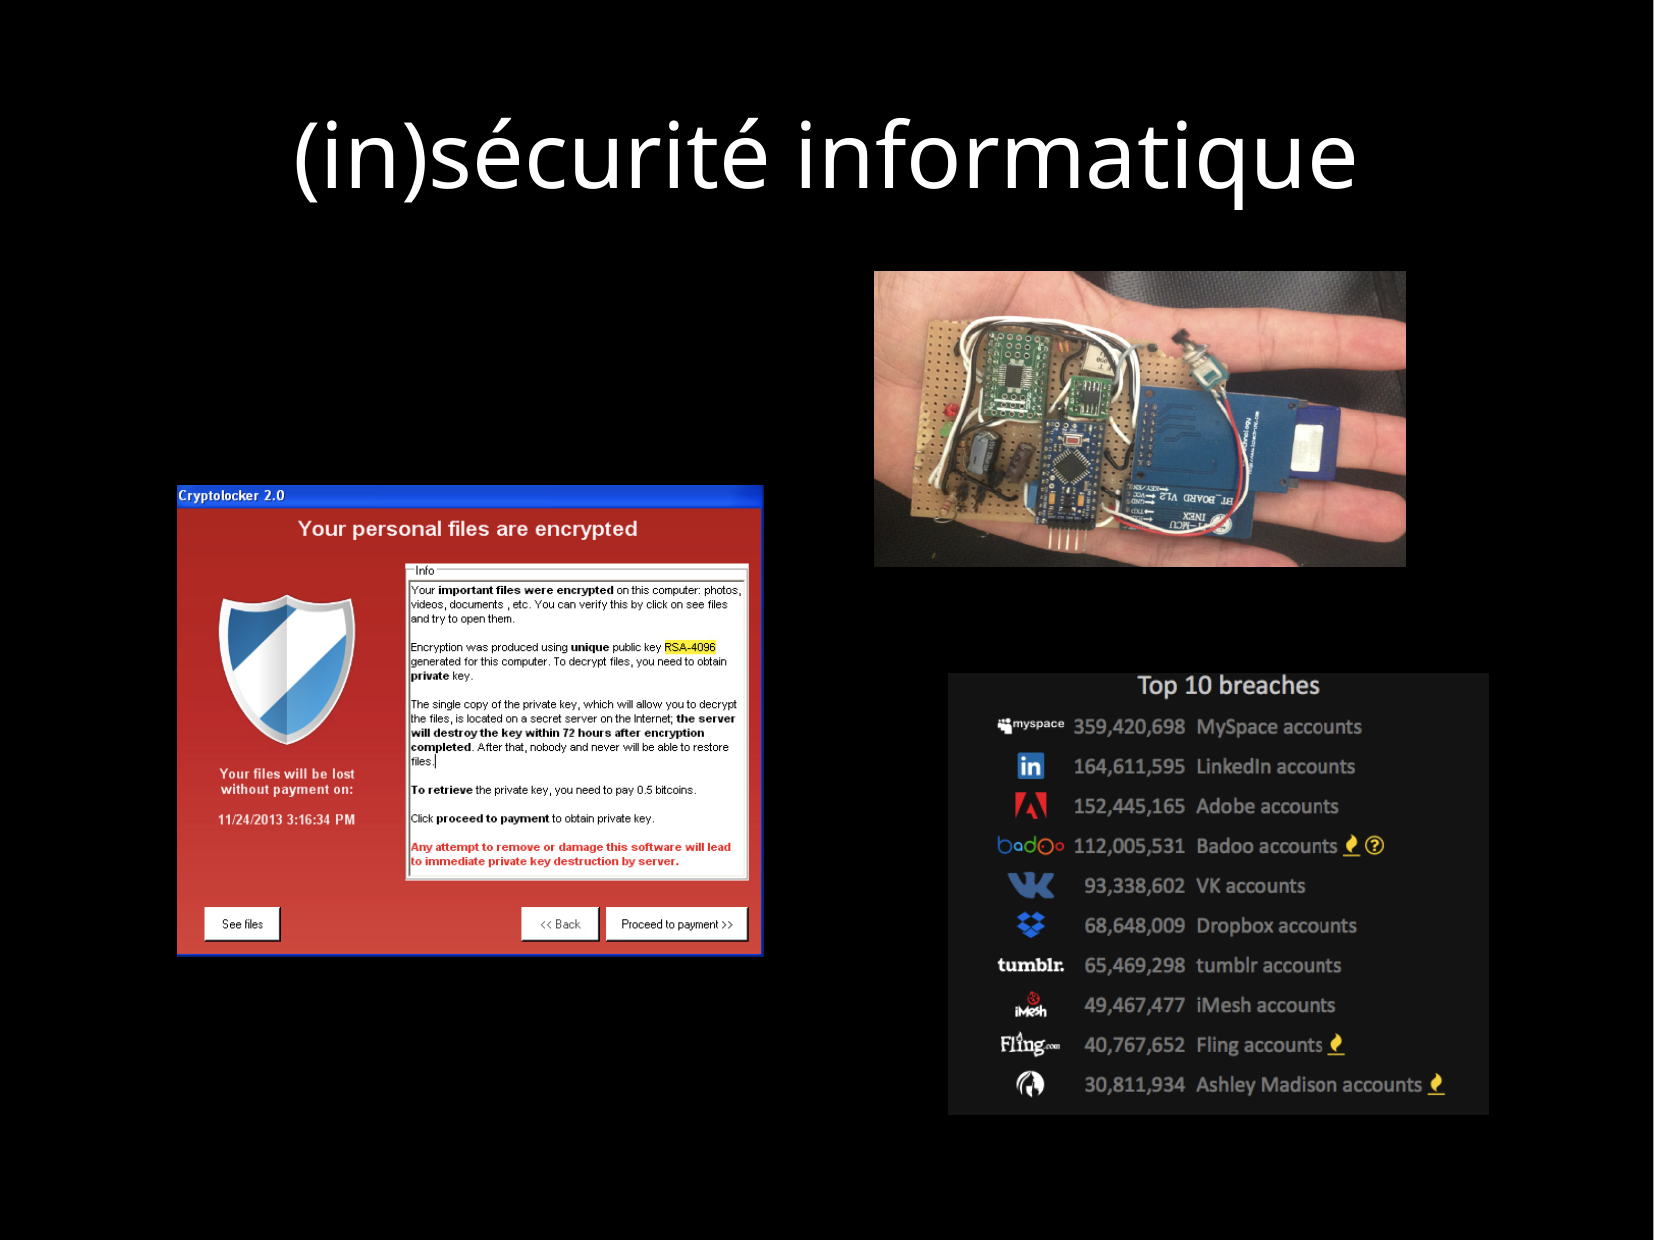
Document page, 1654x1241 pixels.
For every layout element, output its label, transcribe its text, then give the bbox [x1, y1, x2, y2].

picture [948, 673, 1489, 1115]
picture [874, 271, 1406, 567]
title (in)sécurité informatique [82, 49, 1571, 257]
picture [177, 485, 764, 957]
